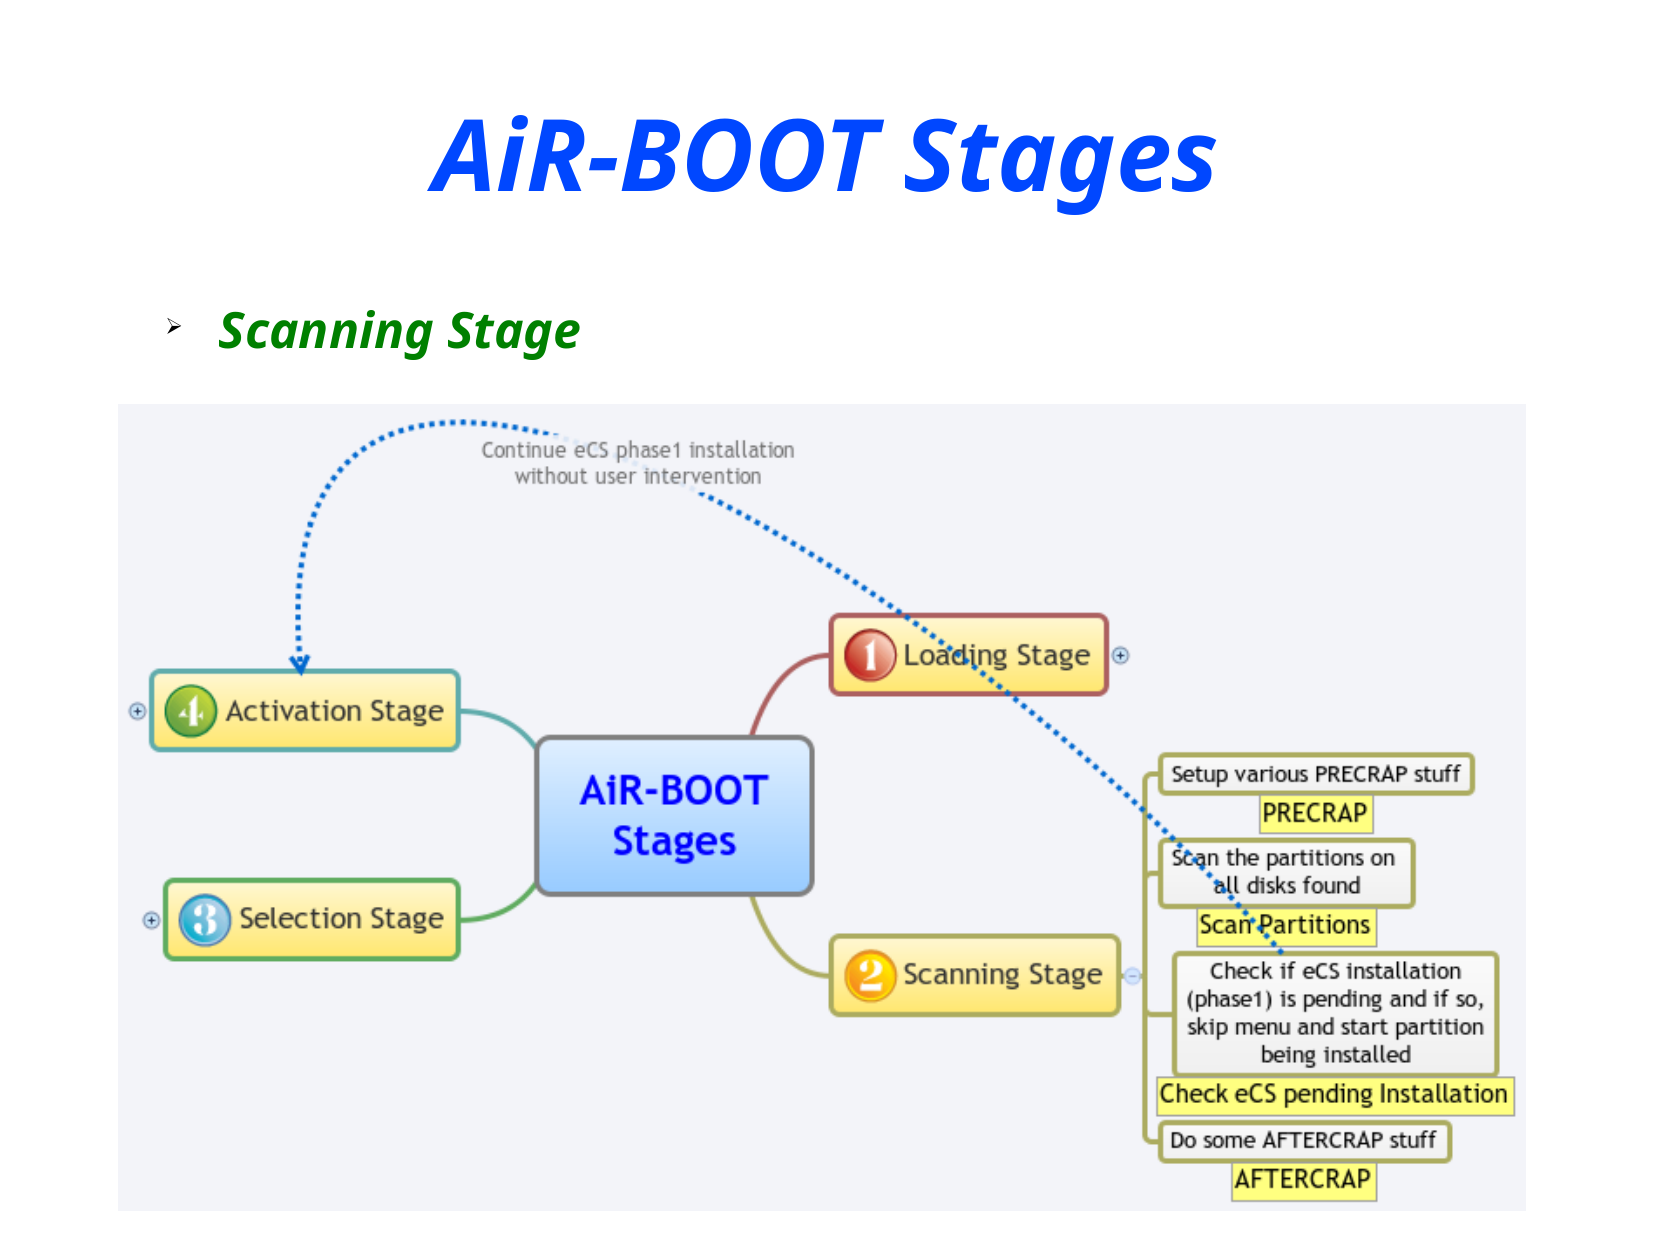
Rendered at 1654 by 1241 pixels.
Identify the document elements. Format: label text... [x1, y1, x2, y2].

picture [118, 404, 1526, 1211]
list Scanning Stage [147, 295, 1477, 404]
title AiR-BOOT Stages [82, 49, 1571, 257]
